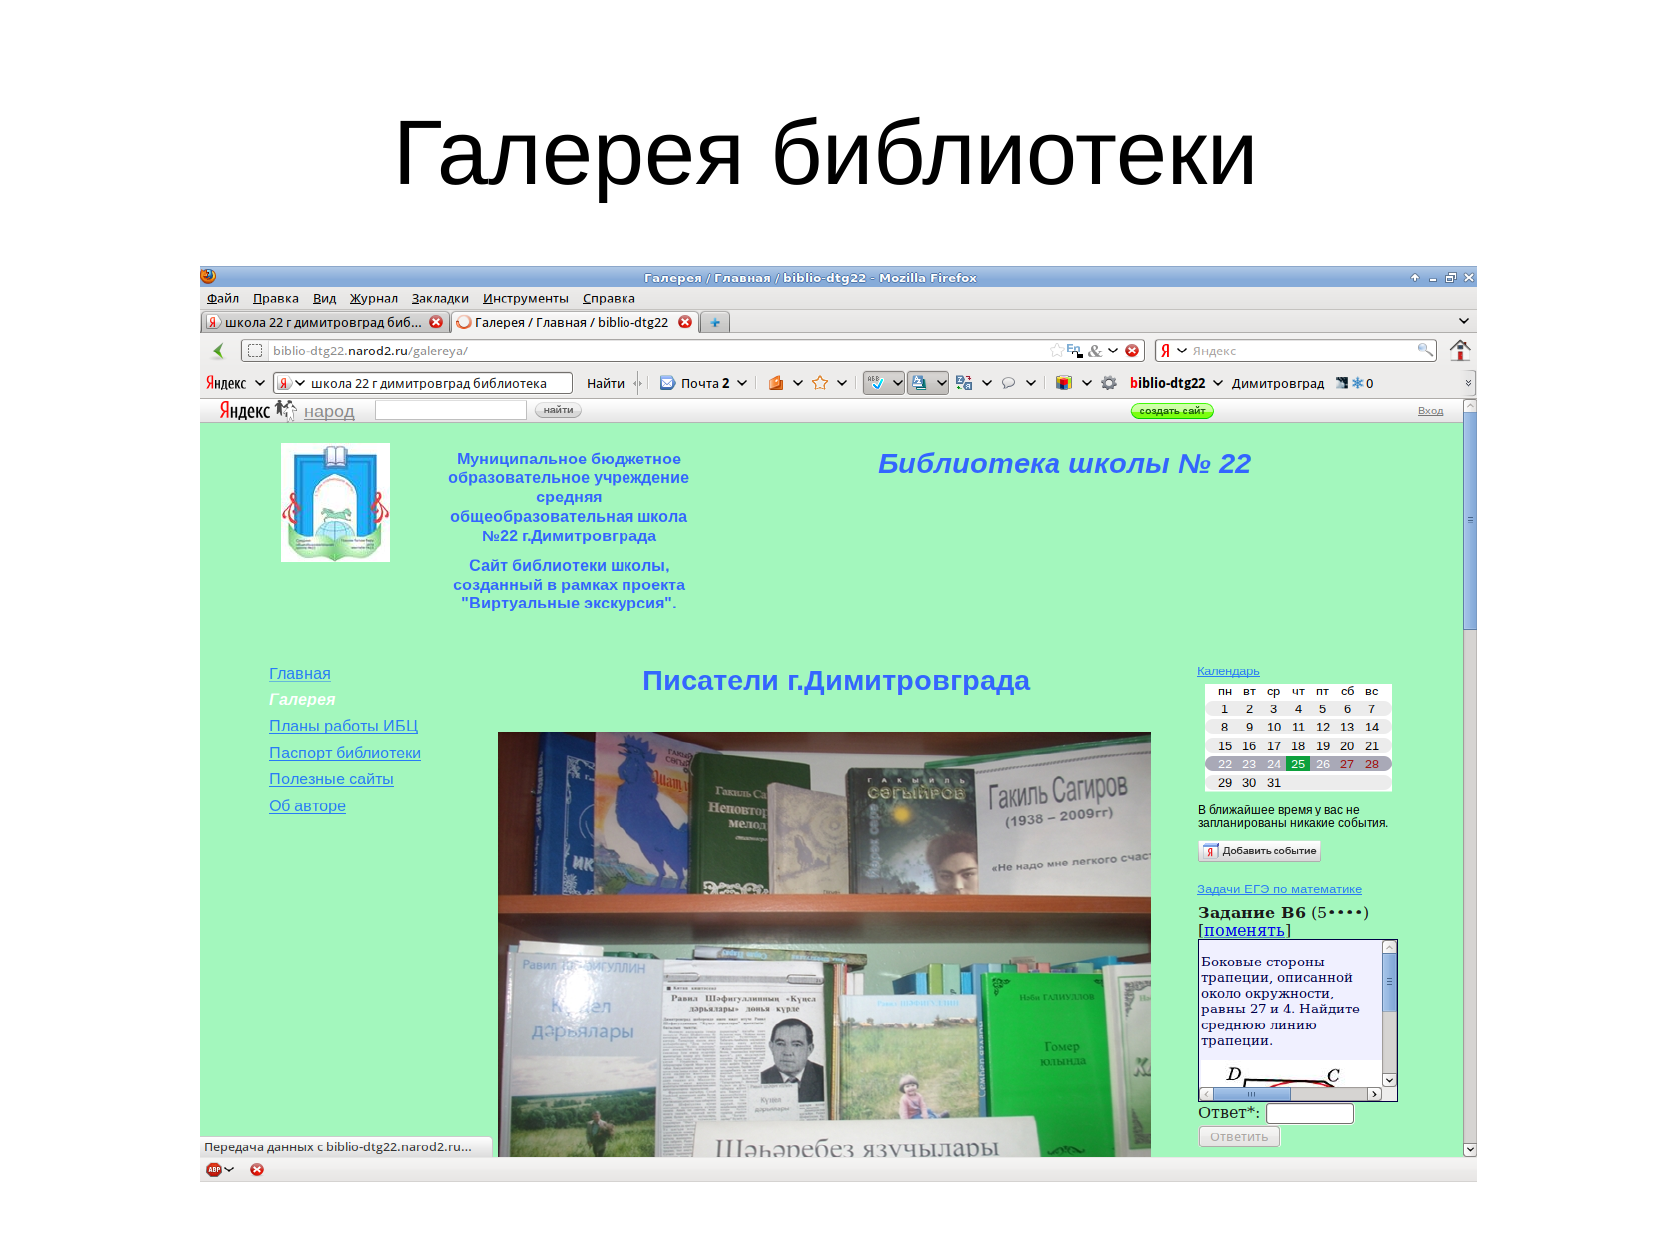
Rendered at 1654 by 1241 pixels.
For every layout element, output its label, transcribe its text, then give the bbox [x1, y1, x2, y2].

picture [200, 266, 1477, 1182]
title Галерея библиотеки [82, 49, 1571, 257]
